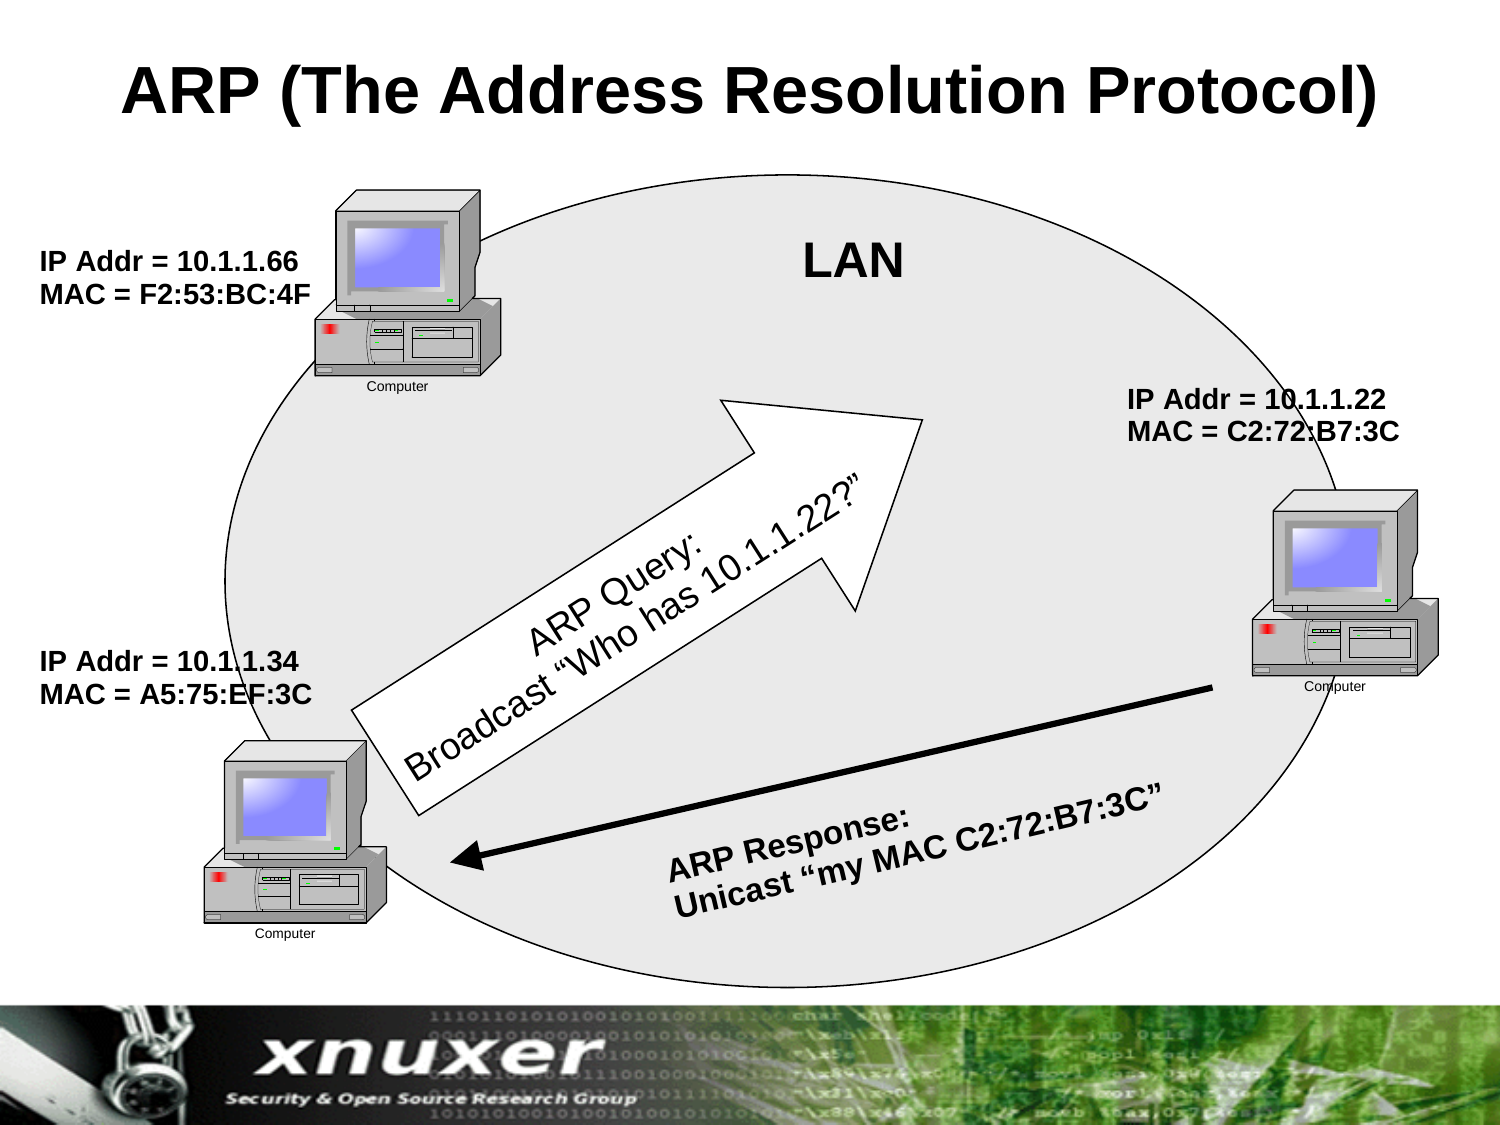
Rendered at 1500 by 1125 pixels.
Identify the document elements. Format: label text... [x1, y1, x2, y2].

chart [1250, 487, 1441, 699]
text_box IP Addr = 10.1.1.34 MAC = A5:75:EF:3C [24, 637, 328, 719]
text_box IP Addr = 10.1.1.66 MAC = F2:53:BC:4F [24, 237, 327, 319]
text_box IP Addr = 10.1.1.22 MAC = C2:72:B7:3C [1112, 374, 1416, 456]
title ARP (The Address Resolution Protocol) [75, 24, 1426, 155]
text_box [225, 174, 1335, 988]
chart [201, 737, 390, 949]
chart [312, 187, 504, 399]
text_box ARP Query: Broadcast “Who has 10.1.1.22?” [351, 400, 923, 816]
text_box LAN [787, 224, 920, 297]
text_box ARP Response: Unicast “my MAC C2:72:B7:3C” [646, 727, 1185, 938]
picture [0, 0, 1500, 1125]
